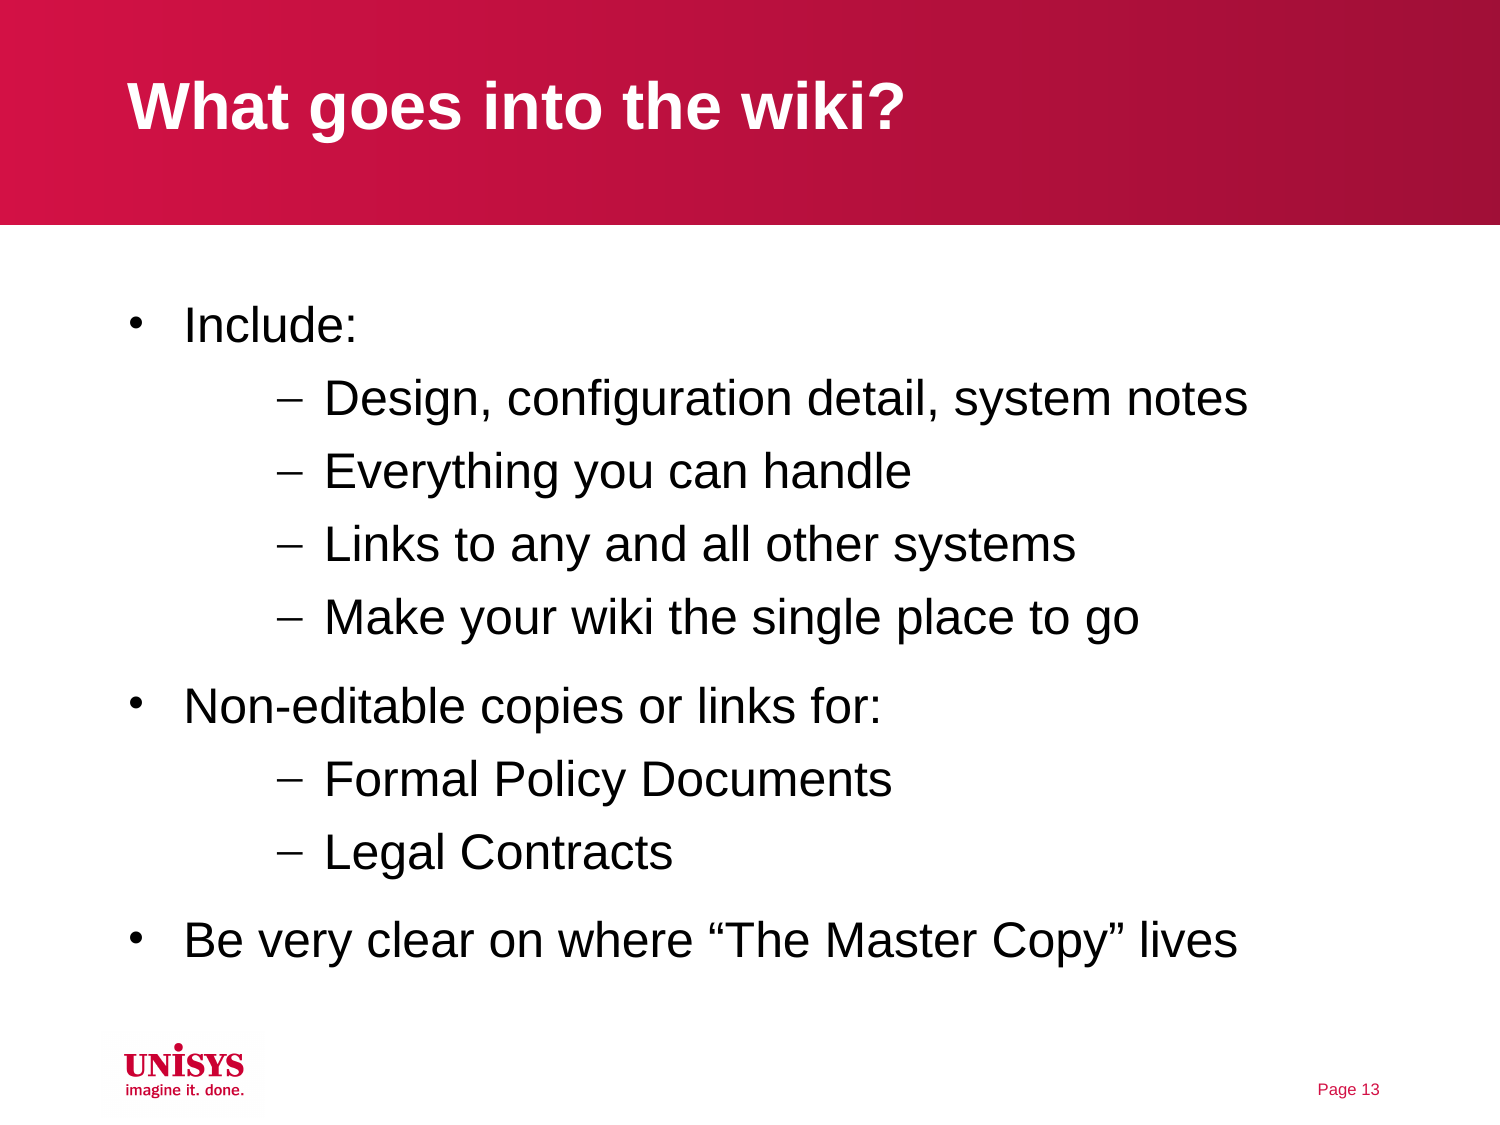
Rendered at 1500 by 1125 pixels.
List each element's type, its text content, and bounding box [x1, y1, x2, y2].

title What goes into the wiki? [112, 14, 1387, 202]
list Include: Design, configuration detail, system notes Everything you can handle Links to any and all other systems Make your wiki the single place to go Non-editable copies or links for: Formal Policy Documents Legal Contracts Be very clear on where “The Master Copy” lives [112, 284, 1387, 1028]
picture [101, 1031, 265, 1118]
